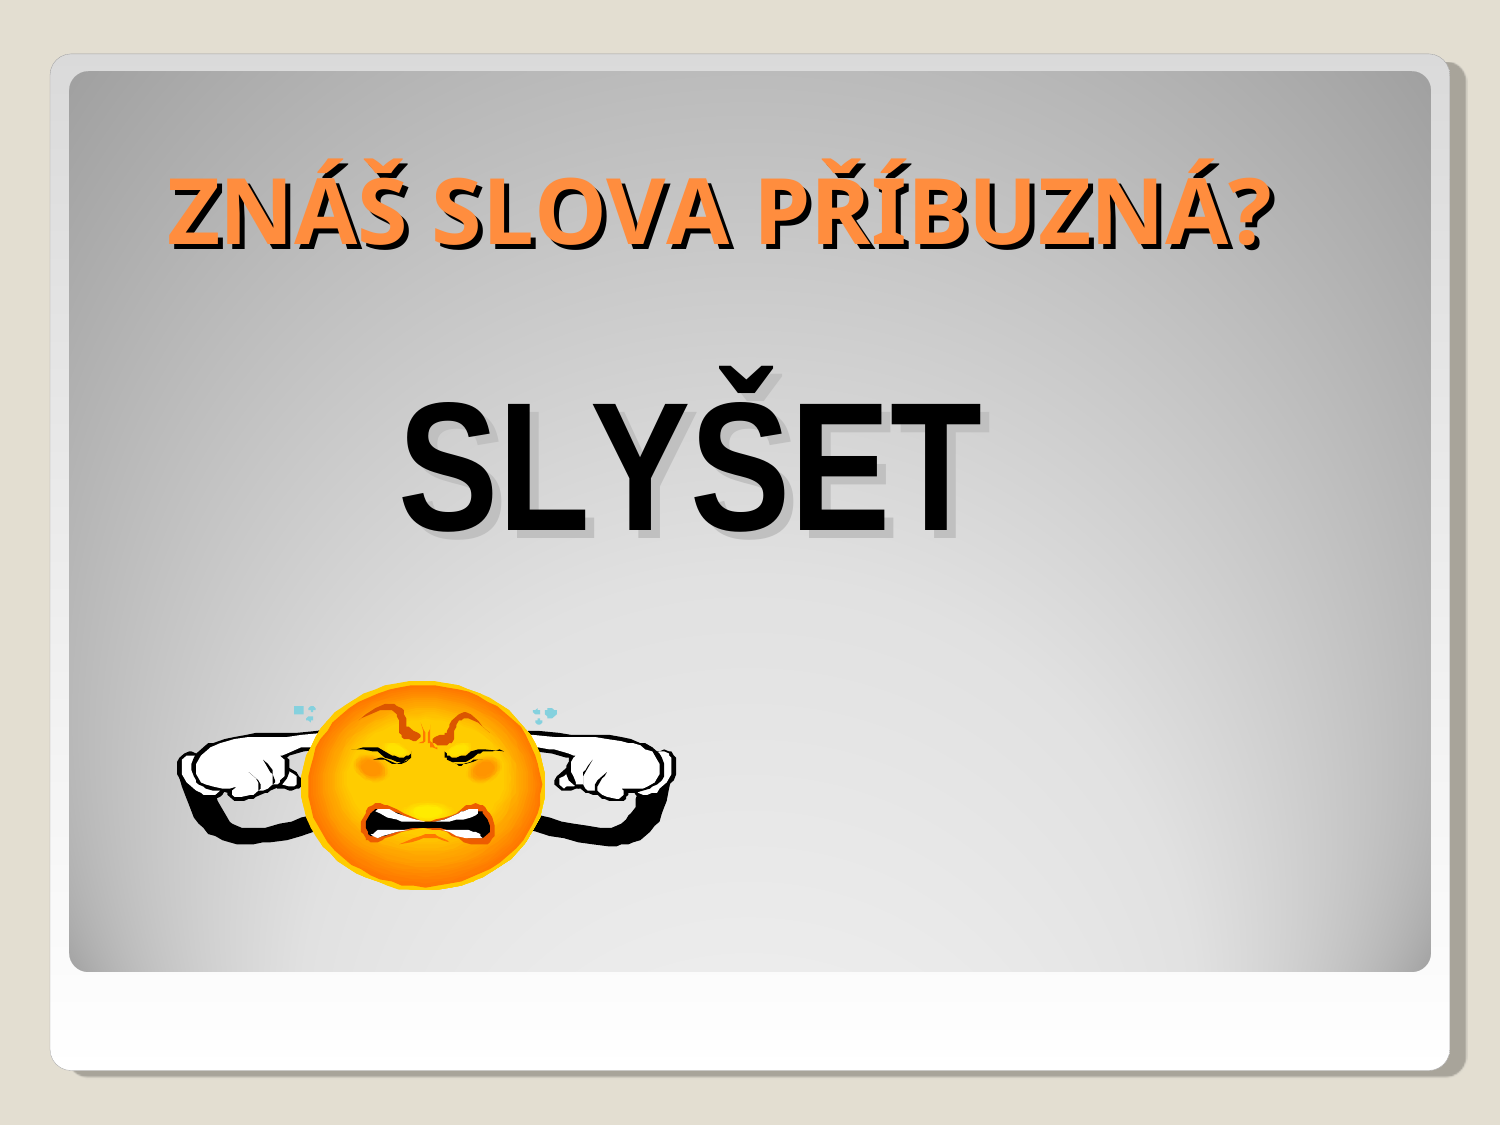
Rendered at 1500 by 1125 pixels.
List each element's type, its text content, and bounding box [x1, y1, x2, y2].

text_box SLYŠET [383, 295, 1064, 591]
picture [69, 71, 1431, 972]
text_box ZNÁŠ SLOVA PŘÍBUZNÁ? [59, 118, 1382, 296]
